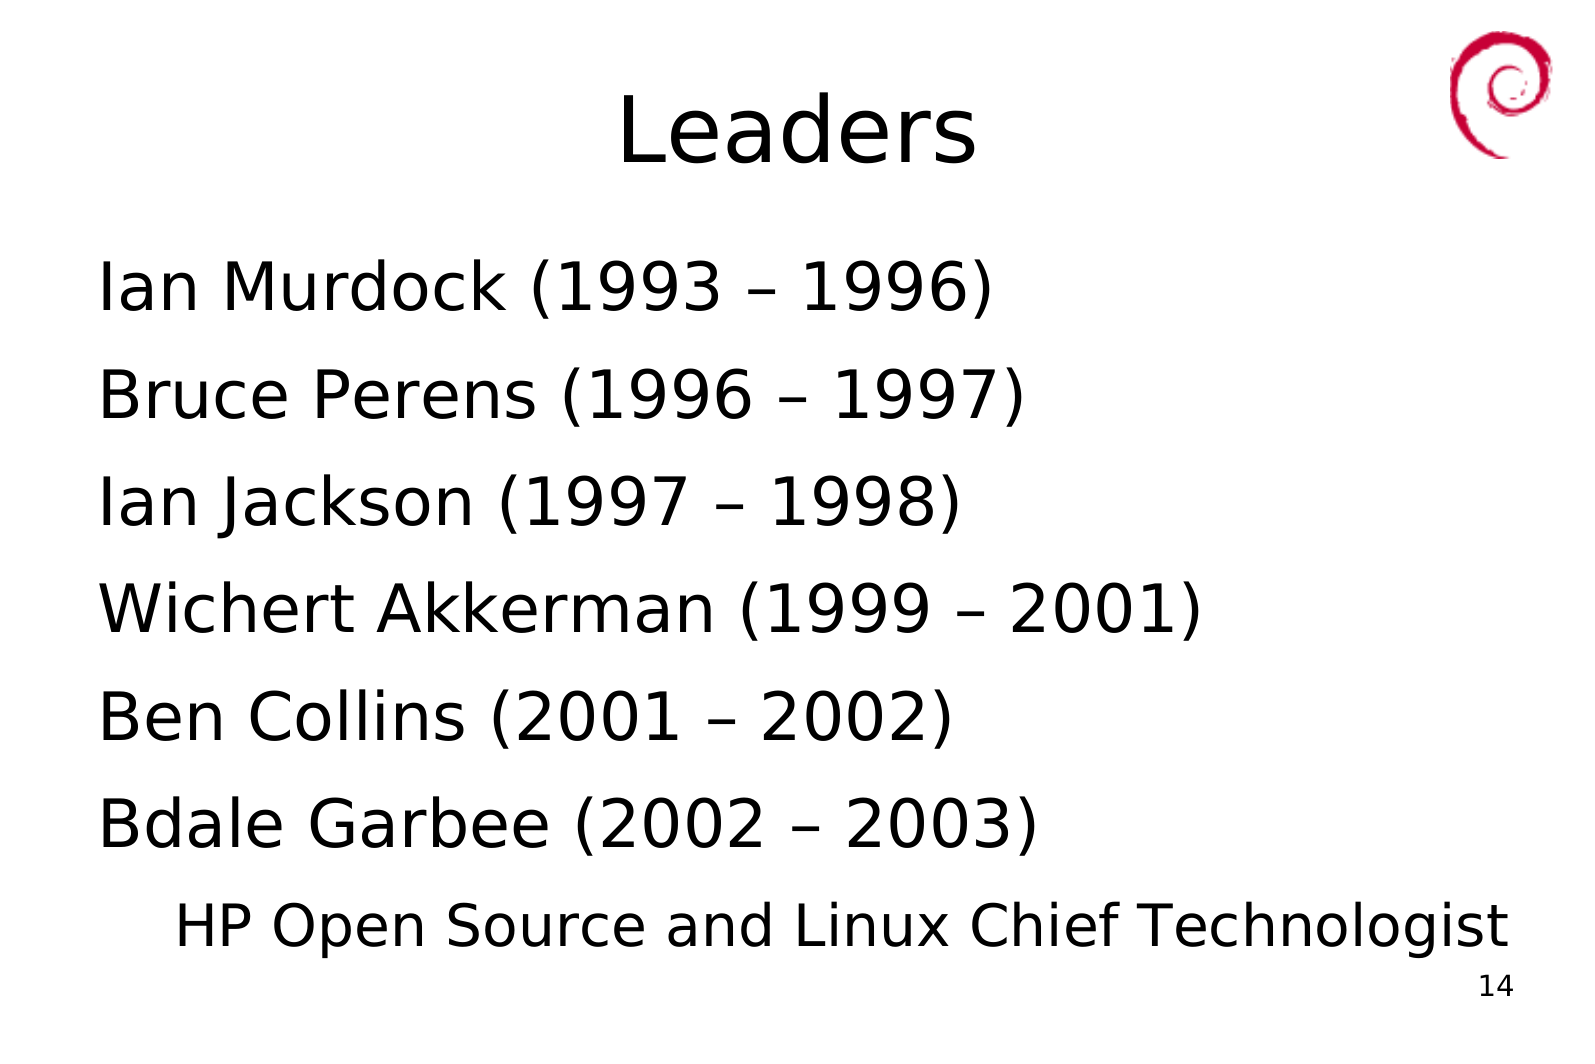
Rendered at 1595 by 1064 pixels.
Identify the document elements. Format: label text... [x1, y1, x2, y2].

picture [1450, 31, 1555, 159]
title Leaders [79, 42, 1515, 221]
list Ian Murdock (1993 – 1996) Bruce Perens (1996 – 1997) Ian Jackson (1997 – 1998) Wichert Akkerman (1999 – 2001) Ben Collins (2001 – 2002) Bdale Garbee (2002 – 2003) HP Open Source and Linux Chief Technologist [79, 248, 1515, 1029]
